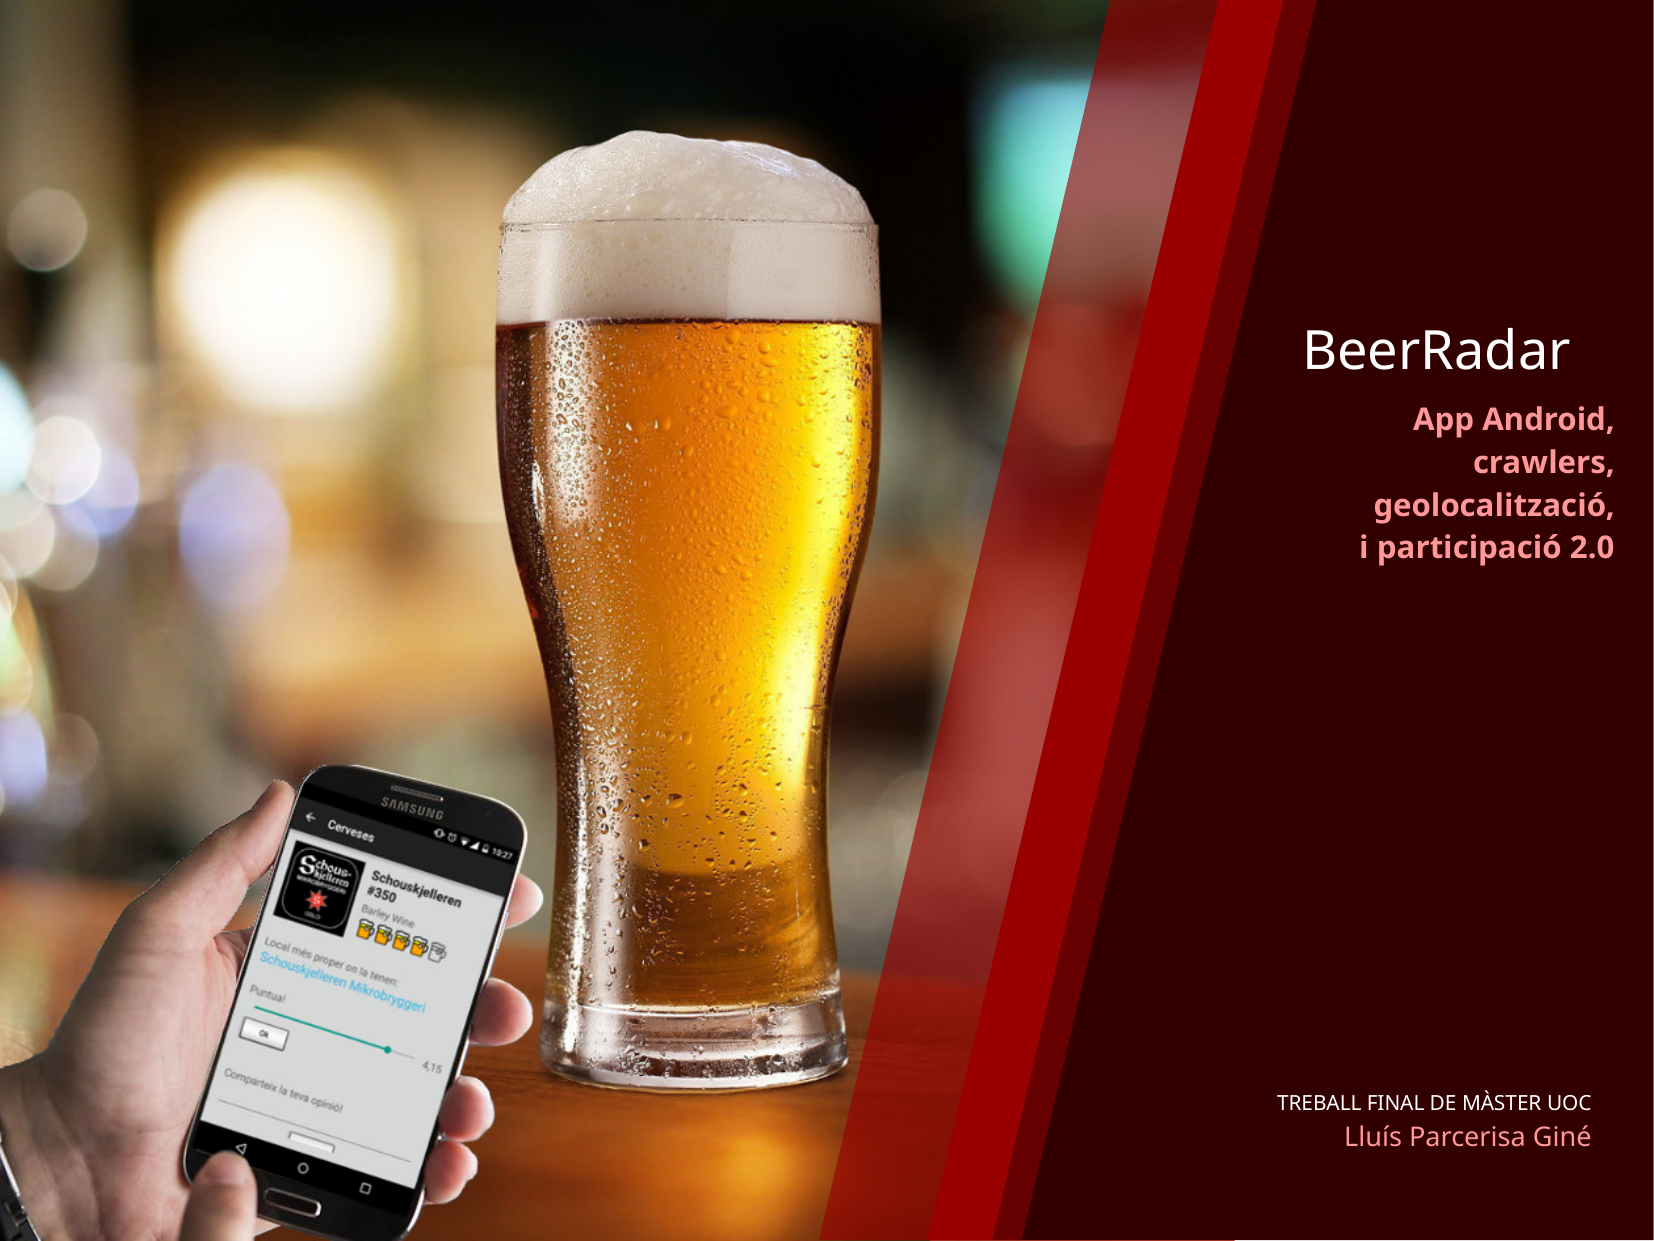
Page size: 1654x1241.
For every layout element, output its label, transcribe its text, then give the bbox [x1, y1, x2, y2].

text_box [818, 0, 1654, 1241]
text_box Lluís Parcerisa Giné [1145, 1110, 1607, 1164]
text_box BeerRadar [1287, 304, 1631, 396]
picture [0, 0, 1110, 1241]
text_box App Android, crawlers, geolocalització, i participació 2.0 [1263, 389, 1630, 544]
text_box TREBALL FINAL DE MÀSTER UOC [1145, 1080, 1607, 1110]
